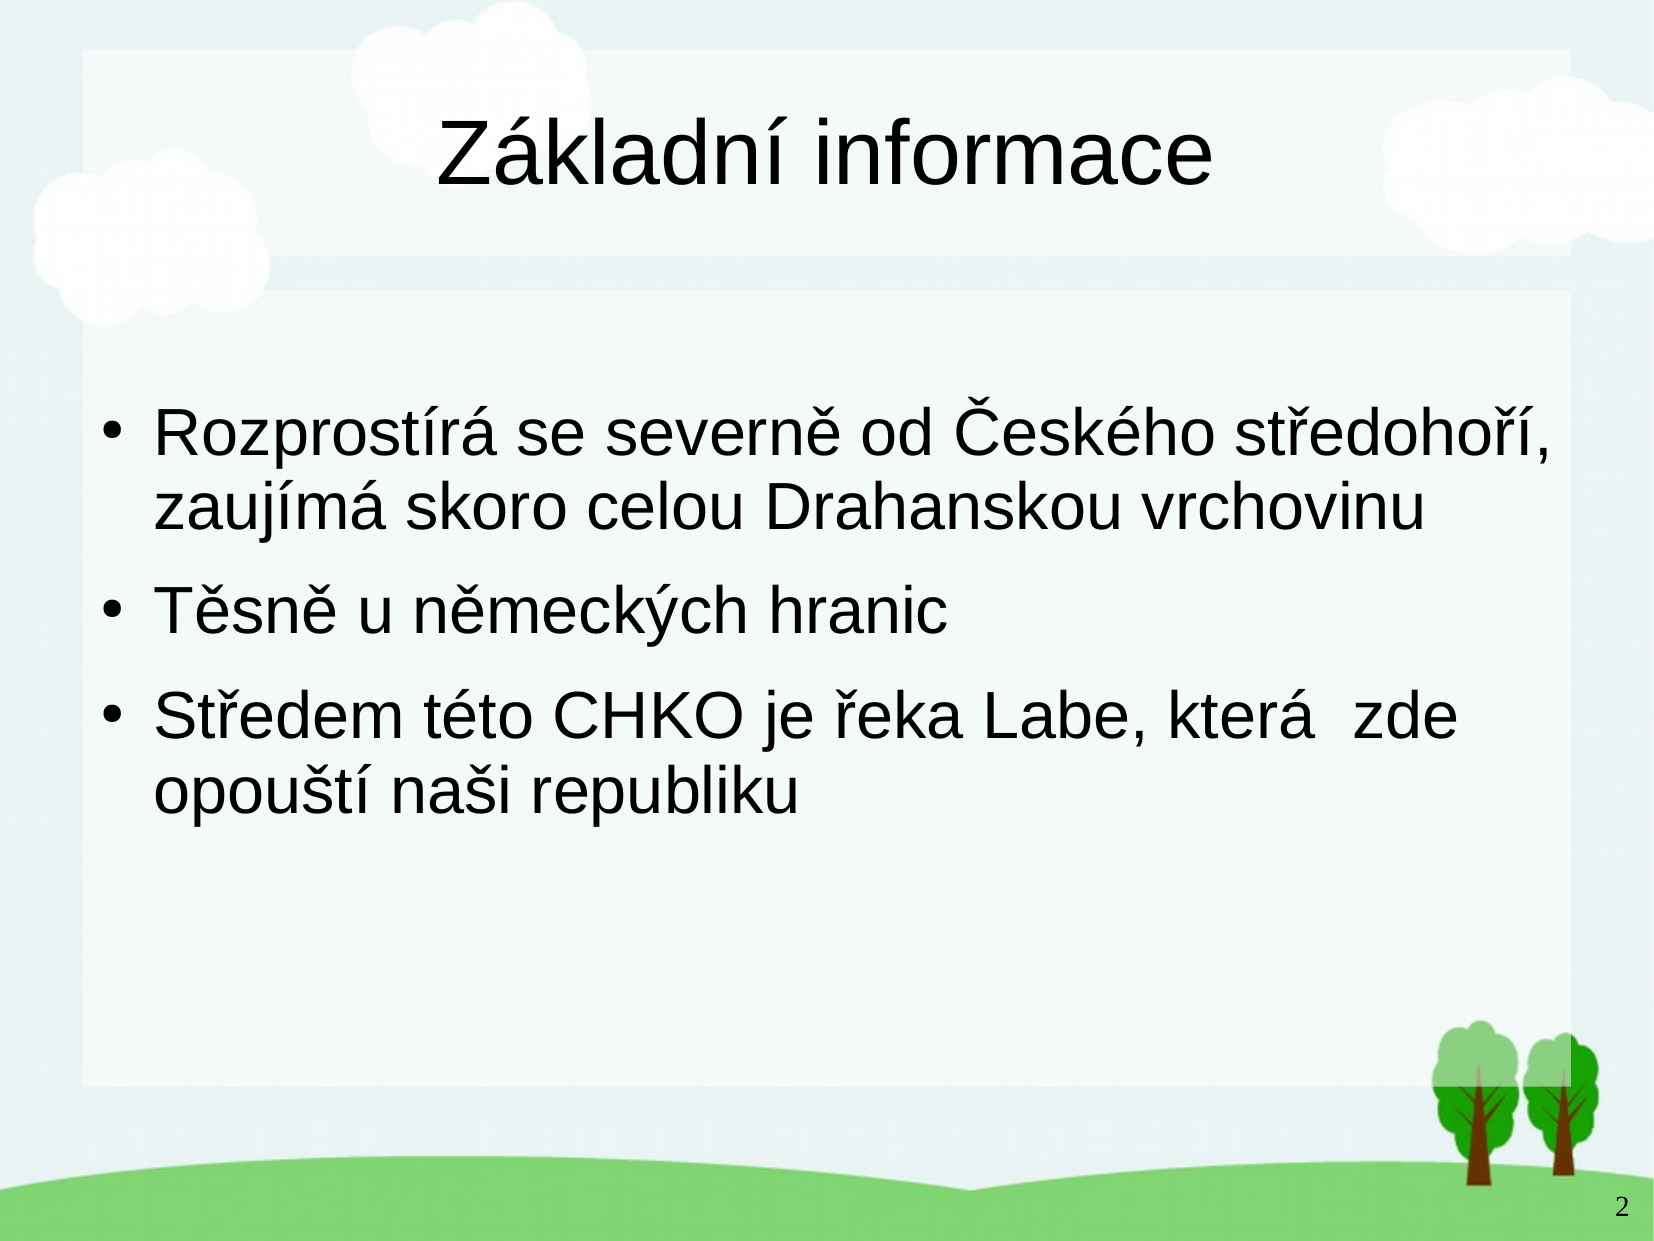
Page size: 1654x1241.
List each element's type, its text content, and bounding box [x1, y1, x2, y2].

picture [0, 0, 1654, 1241]
title Základní informace [82, 49, 1571, 257]
list Rozprostírá se severně od Českého středohoří, zaujímá skoro celou Drahanskou vrchovinu Těsně u německých hranic Středem této CHKO je řeka Labe, která zde opouští naši republiku [82, 290, 1571, 1087]
